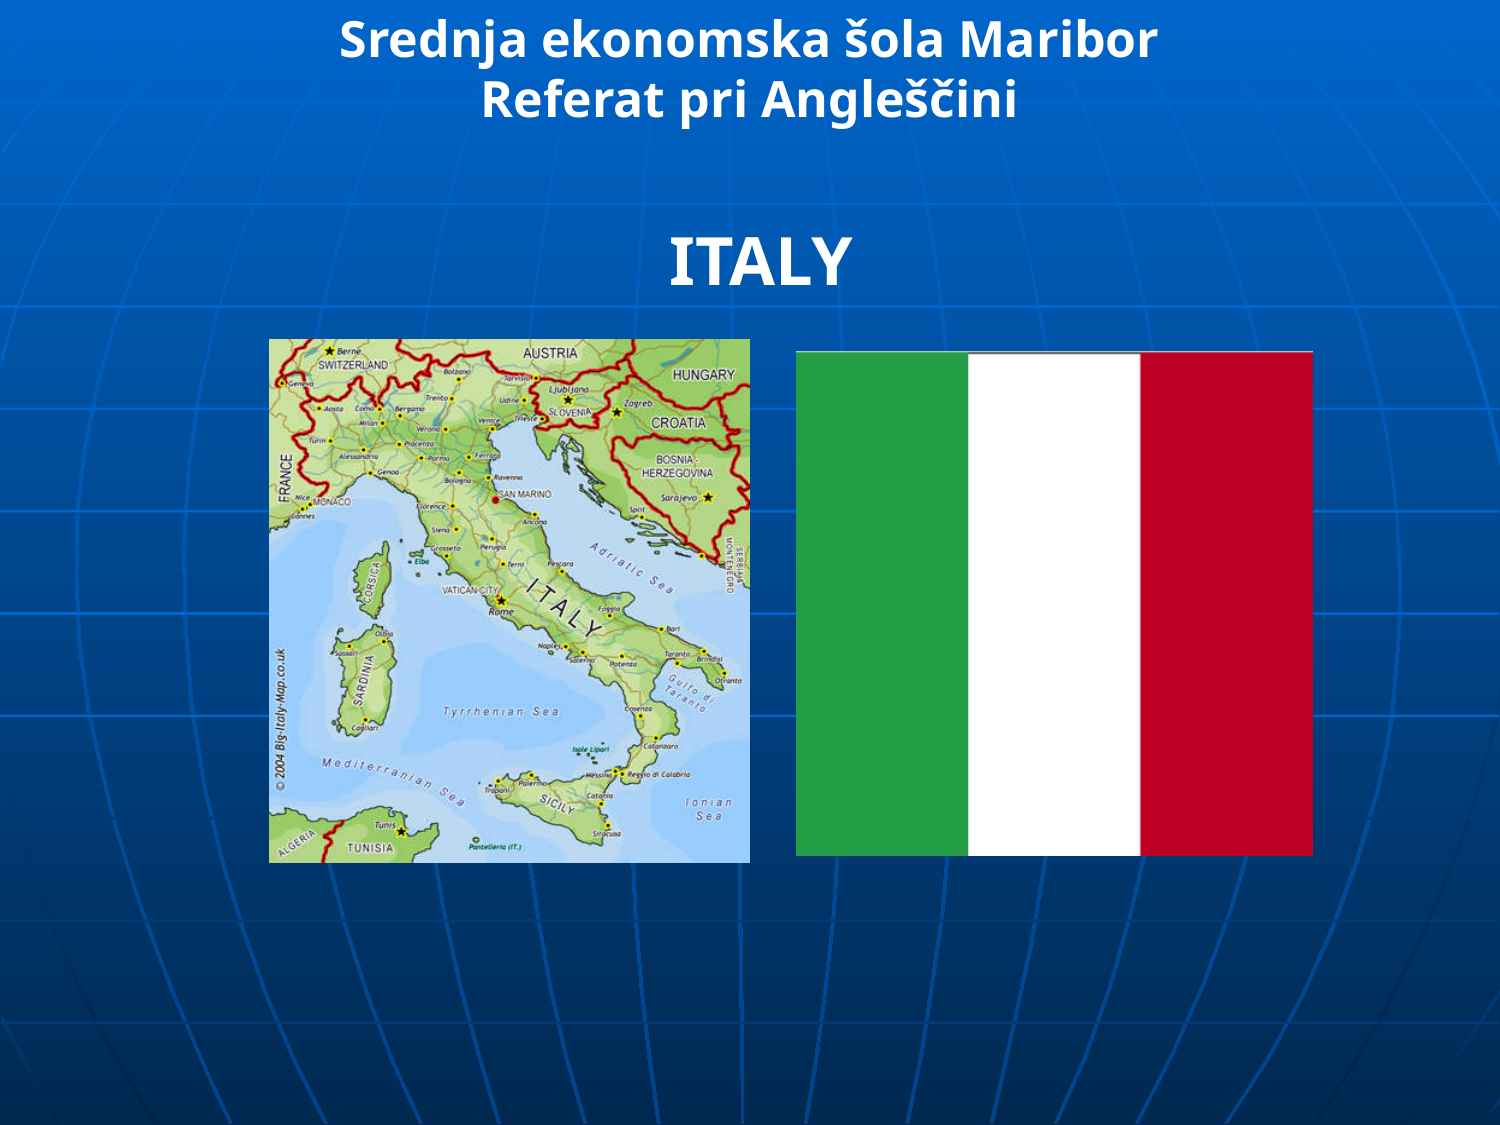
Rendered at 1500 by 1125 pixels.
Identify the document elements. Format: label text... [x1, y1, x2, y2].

text_box ITALY [492, 210, 1032, 306]
picture [796, 351, 1313, 856]
picture [269, 339, 750, 863]
text_box Srednja ekonomska šola Maribor Referat pri Angleščini [324, 0, 1175, 135]
